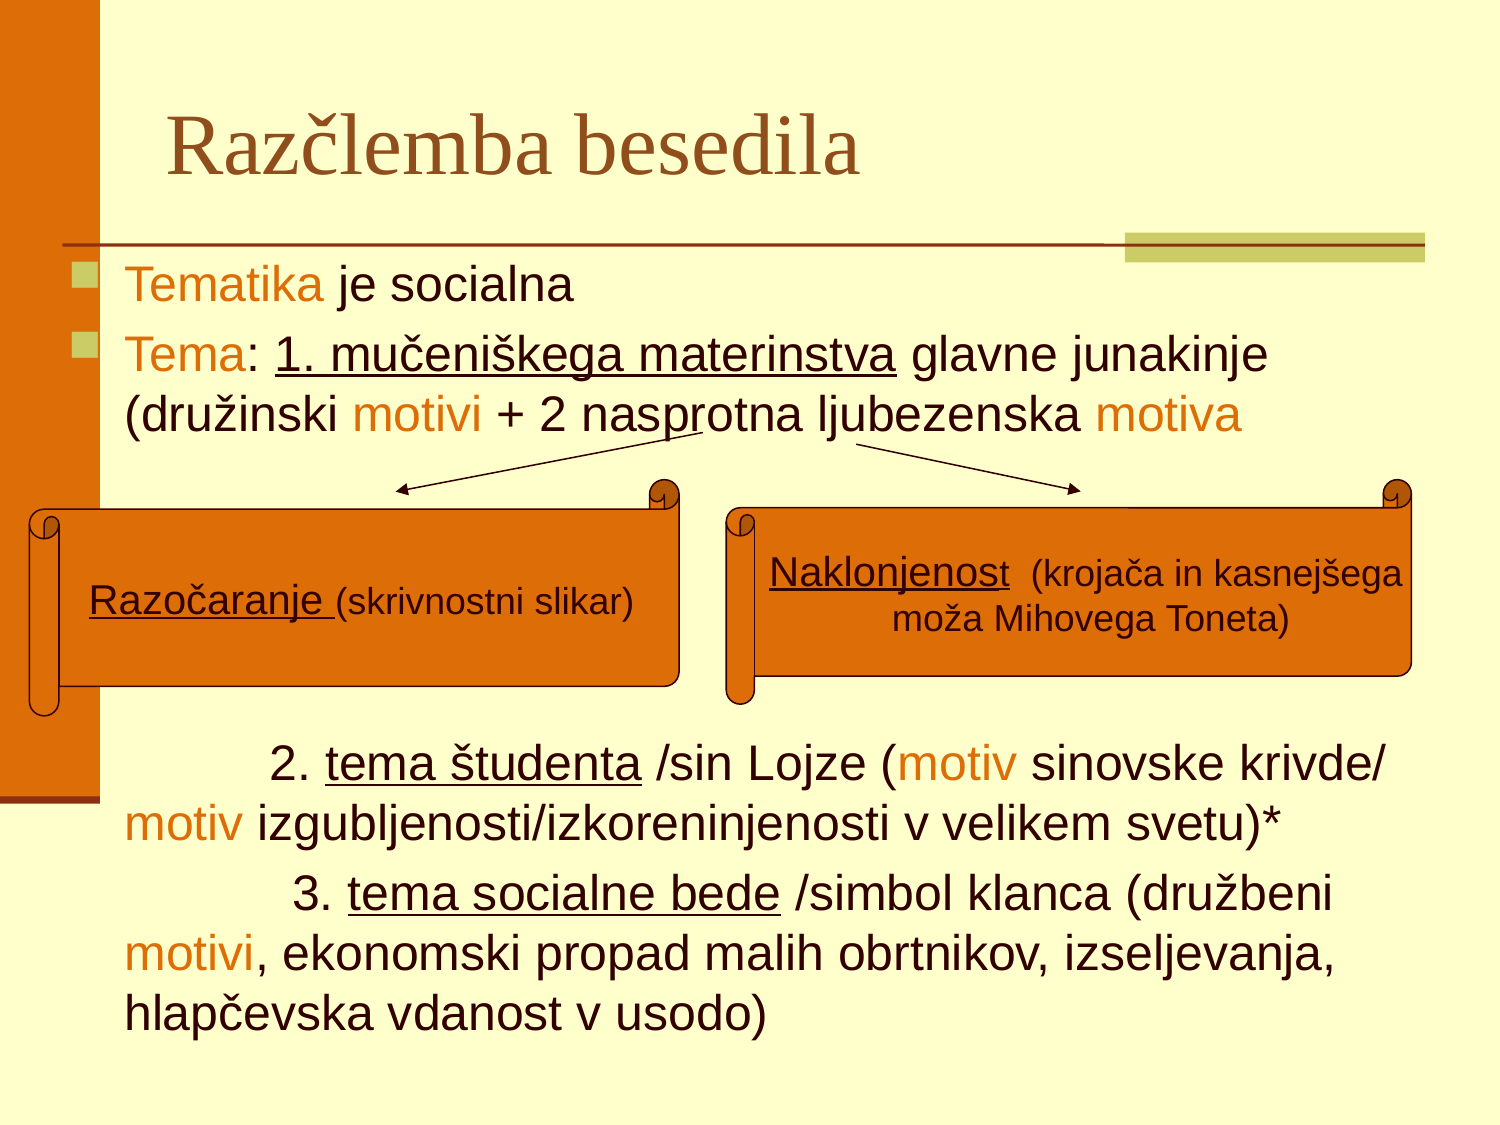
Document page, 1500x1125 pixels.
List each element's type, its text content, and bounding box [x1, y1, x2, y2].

text_box Razočaranje (skrivnostni slikar) [29, 495, 680, 716]
list Tematika je socialna Tema: 1. mučeniškega materinstva glavne junakinje (družinski motivi + 2 nasprotna ljubezenska motiva 2. tema študenta /sin Lojze (motiv sinovske krivde/ motiv izgubljenosti/izkoreninjenosti v velikem svetu)* 3. tema socialne bede /simbol klanca (družbeni motivi, ekonomski propad malih obrtnikov, izseljevanja, hlapčevska vdanost v usodo) [53, 243, 1447, 1125]
title Razčlemba besedila [150, 45, 1425, 234]
text_box Naklonjenost (krojača in kasnejšega moža Mihovega Toneta) [726, 497, 1412, 705]
